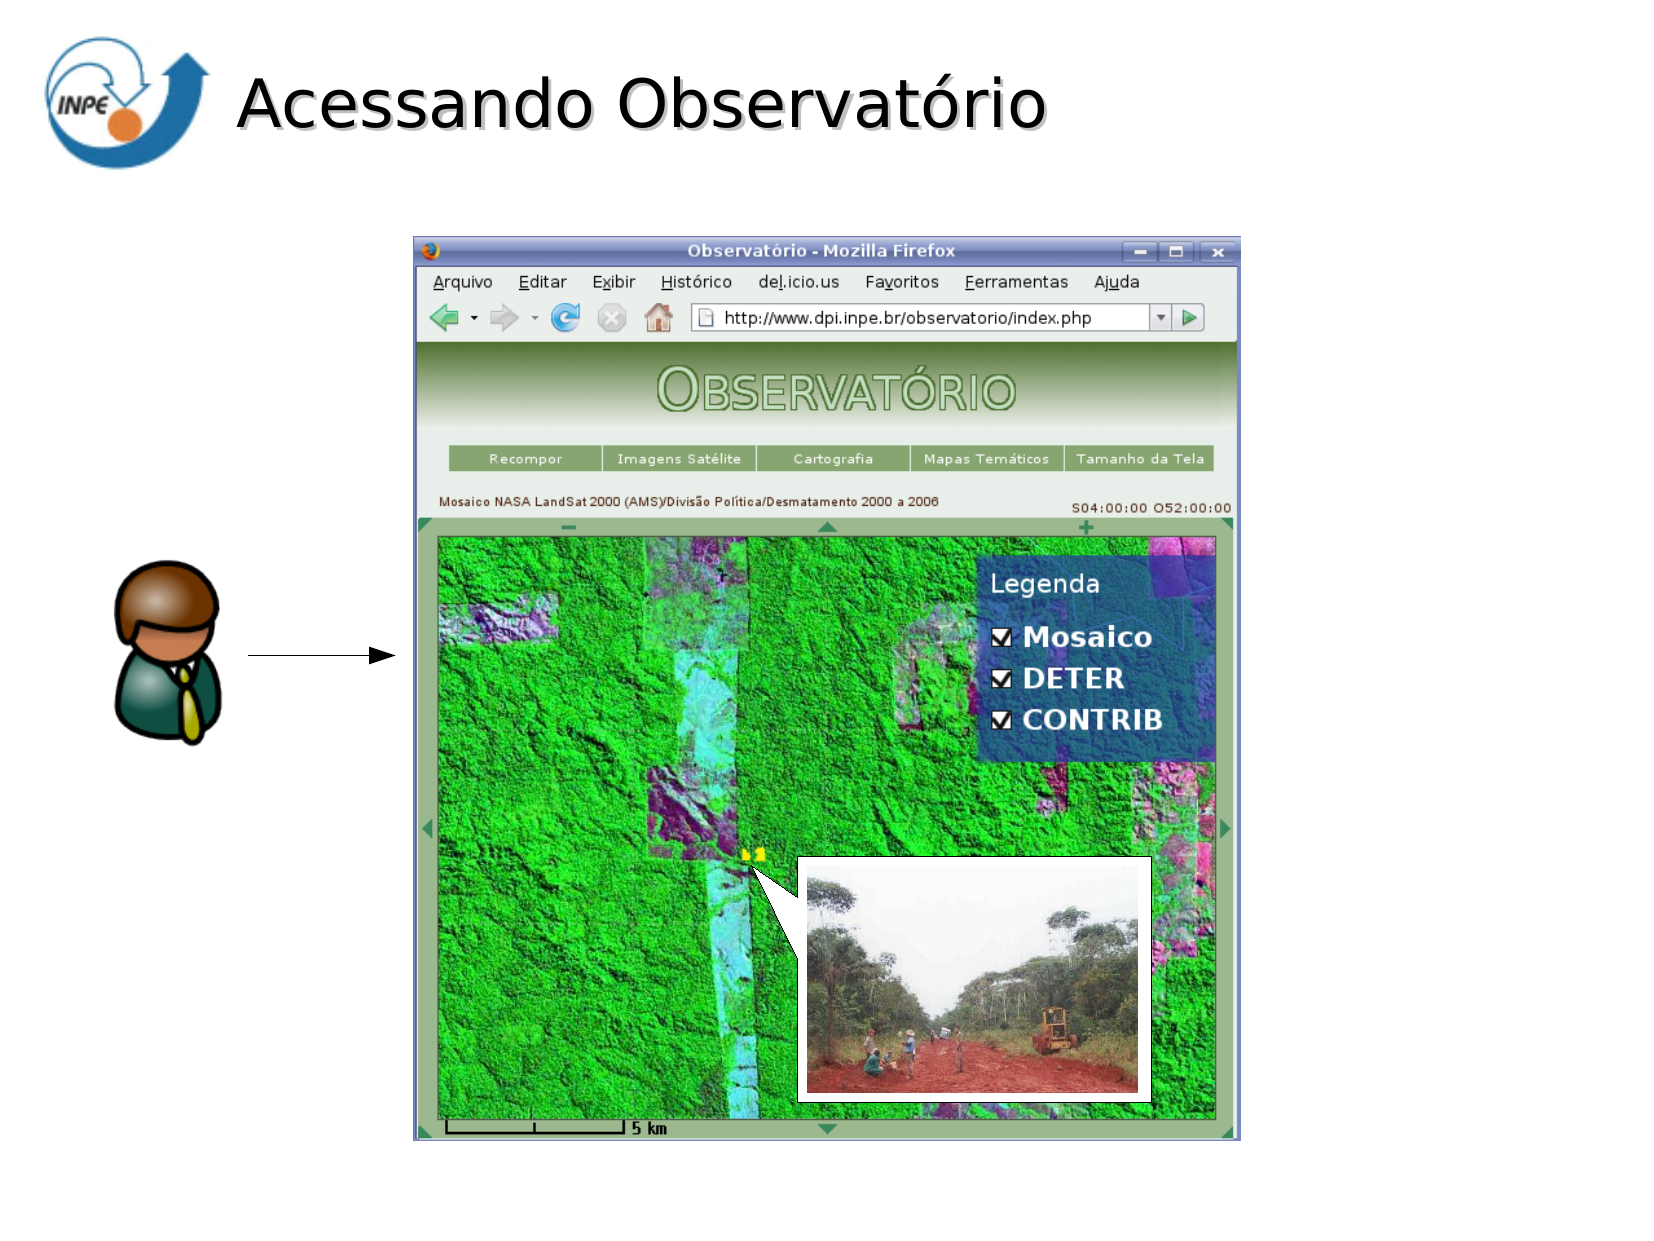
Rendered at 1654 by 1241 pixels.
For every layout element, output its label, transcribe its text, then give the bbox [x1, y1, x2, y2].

picture [413, 236, 1241, 1141]
picture [35, 29, 220, 178]
title Acessando Observatório [236, 33, 1447, 176]
text_box [751, 856, 1152, 1103]
picture [70, 554, 267, 751]
